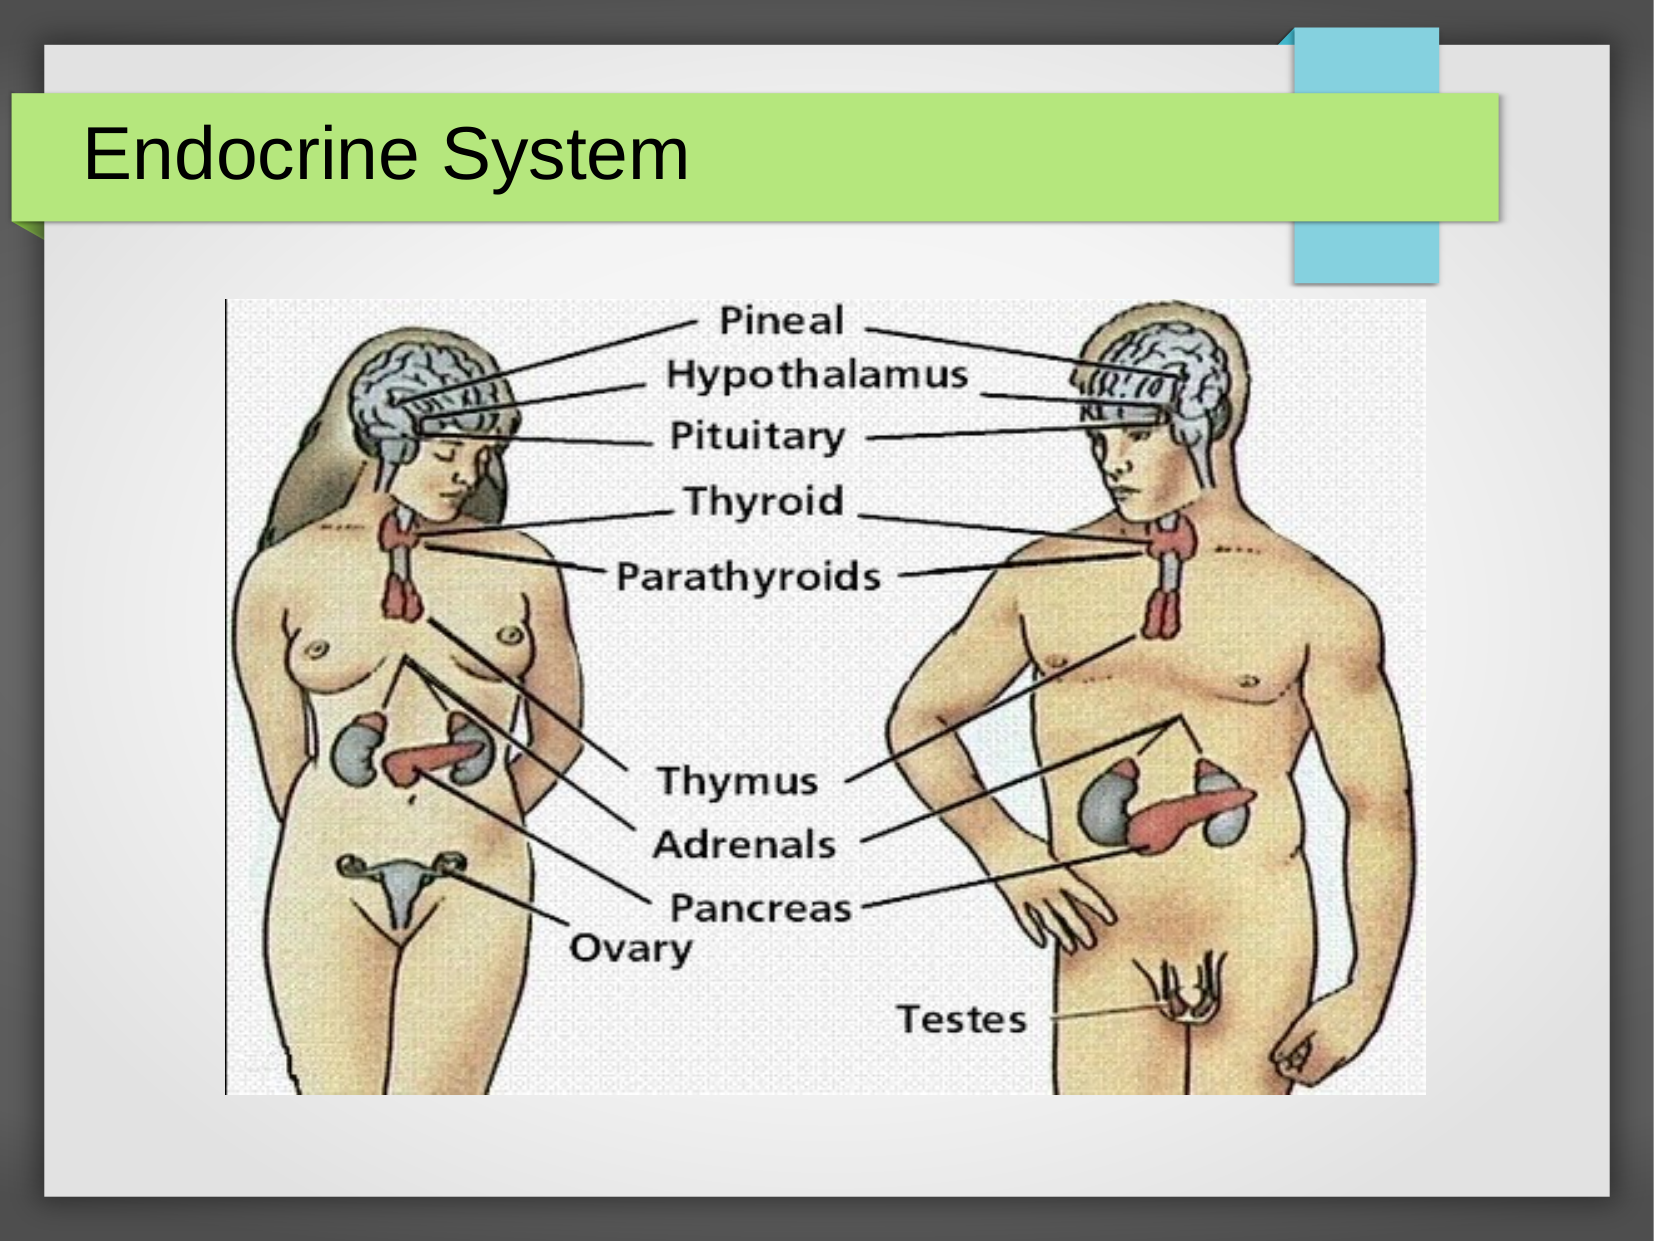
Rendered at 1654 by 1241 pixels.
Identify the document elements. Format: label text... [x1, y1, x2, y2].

picture [0, 0, 1654, 1241]
title Endocrine System [82, 94, 1264, 213]
